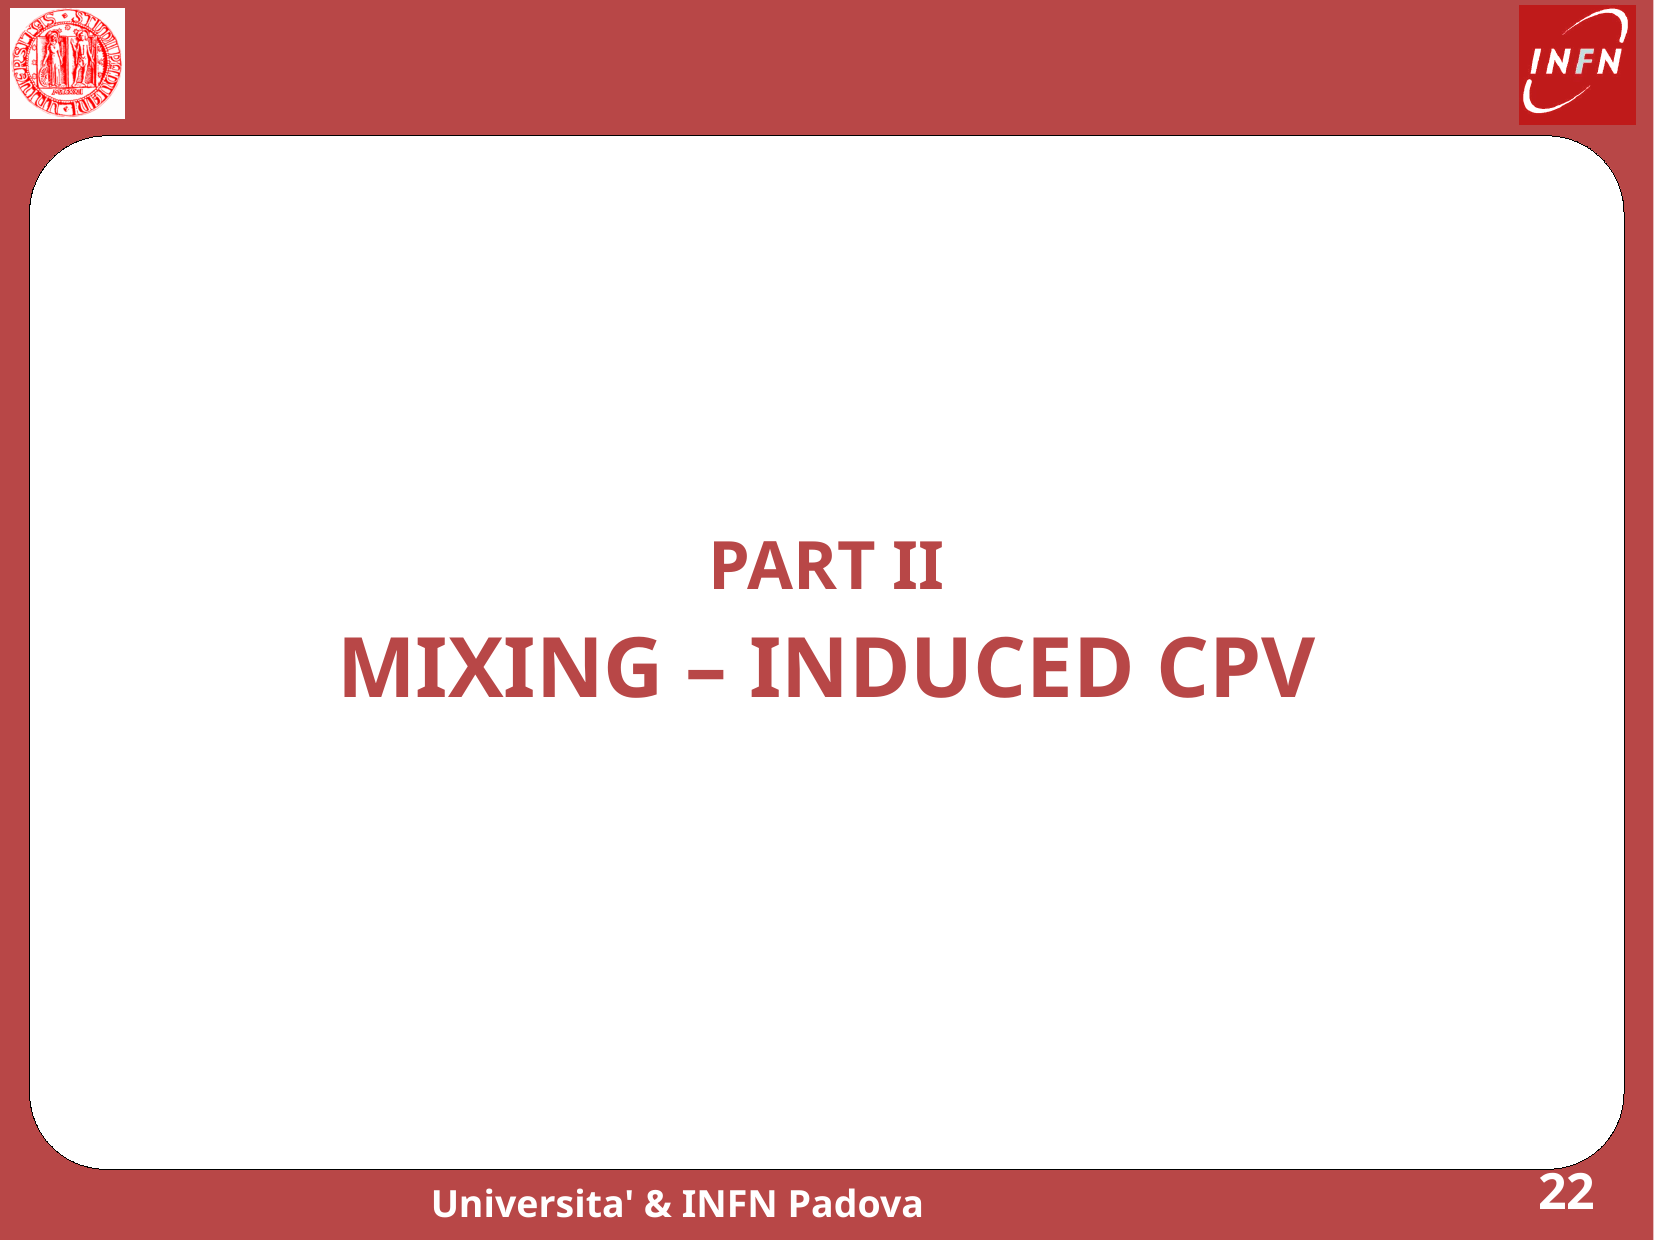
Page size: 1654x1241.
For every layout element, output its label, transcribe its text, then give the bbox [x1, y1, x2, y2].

title PART II MIXING – INDUCED CPV [82, 505, 1571, 735]
